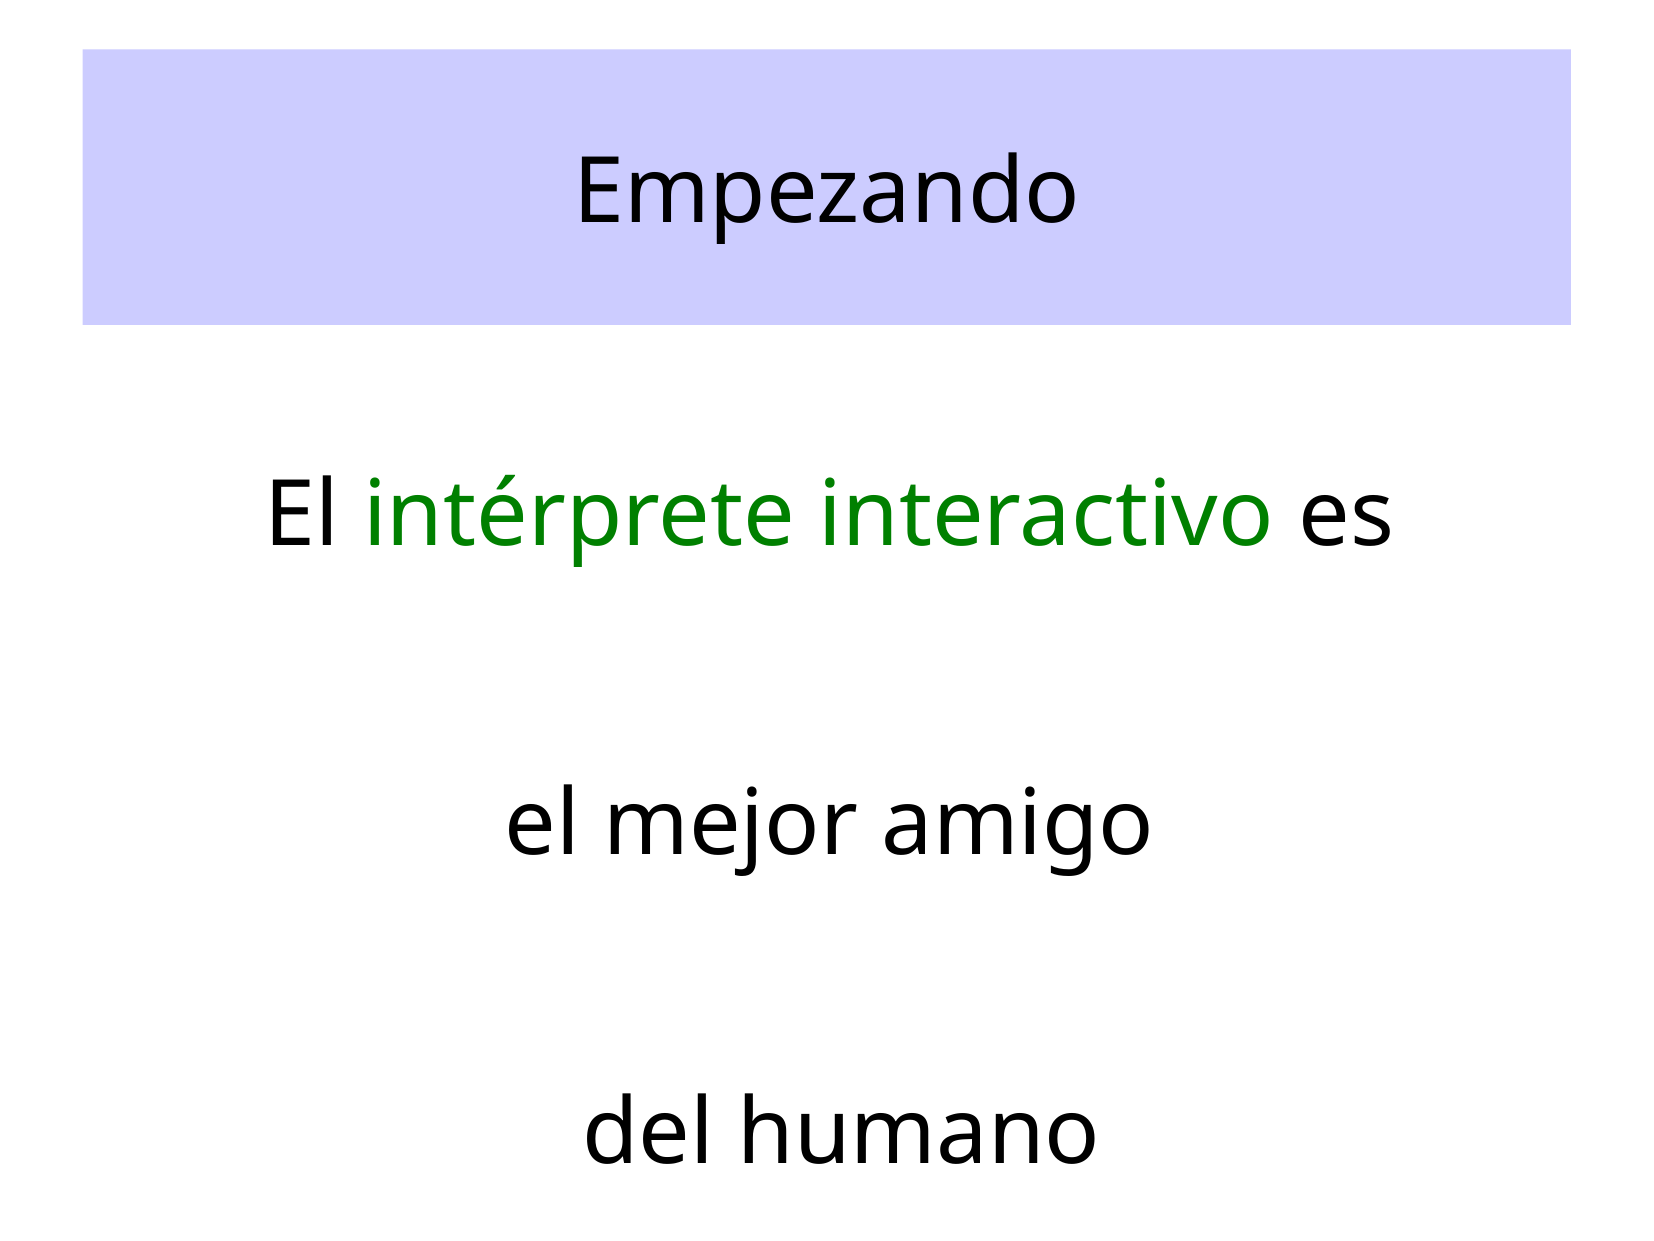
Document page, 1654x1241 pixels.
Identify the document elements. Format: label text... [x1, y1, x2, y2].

title Empezando [82, 49, 1571, 325]
subtitle El intérprete interactivo es el mejor amigo del humano [206, 389, 1477, 1124]
